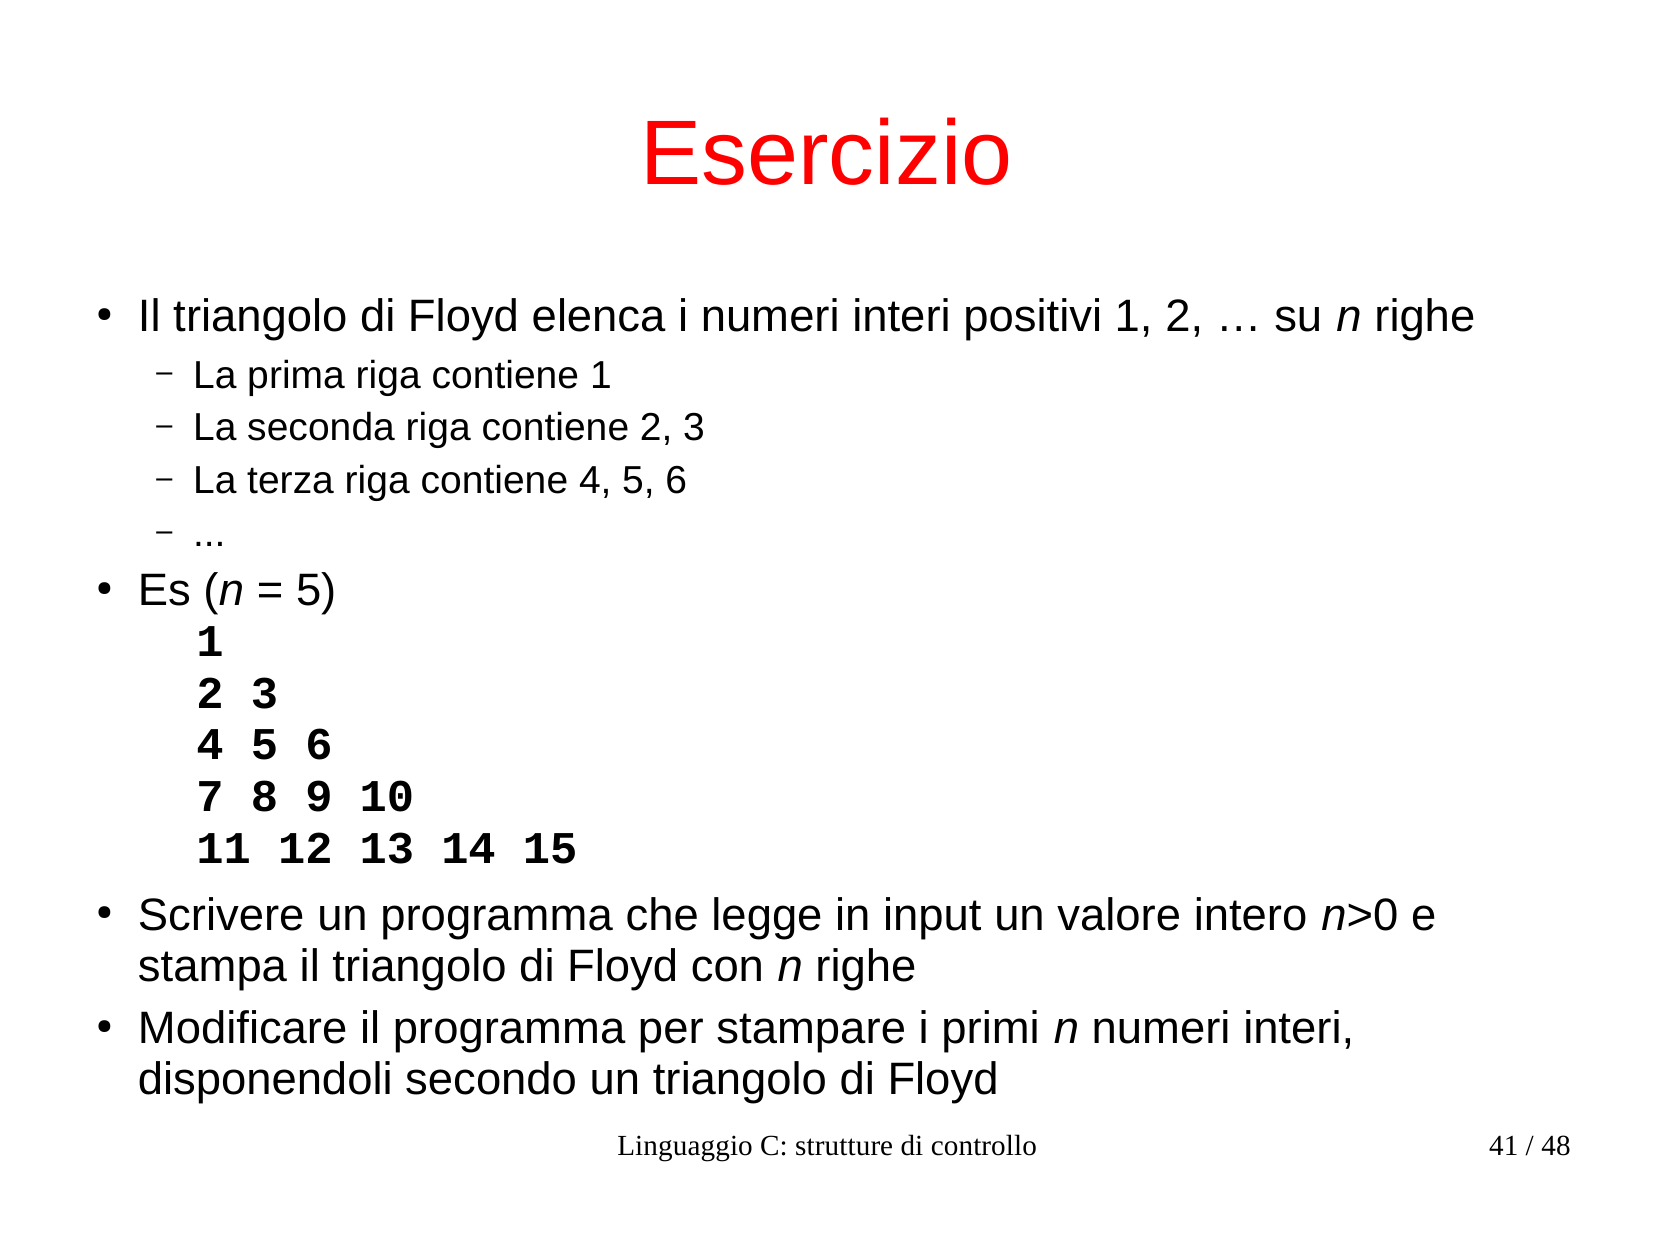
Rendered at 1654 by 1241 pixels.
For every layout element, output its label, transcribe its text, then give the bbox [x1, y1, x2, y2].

list Il triangolo di Floyd elenca i numeri interi positivi 1, 2, … su n righe La prima riga contiene 1 La seconda riga contiene 2, 3 La terza riga contiene 4, 5, 6 ... Es (n = 5) 1 2 3 4 5 6 7 8 9 10 11 12 13 14 15 Scrivere un programma che legge in input un valore intero n>0 e stampa il triangolo di Floyd con n righe Modificare il programma per stampare i primi n numeri interi, disponendoli secondo un triangolo di Floyd [82, 290, 1571, 1109]
title Esercizio [82, 49, 1571, 257]
